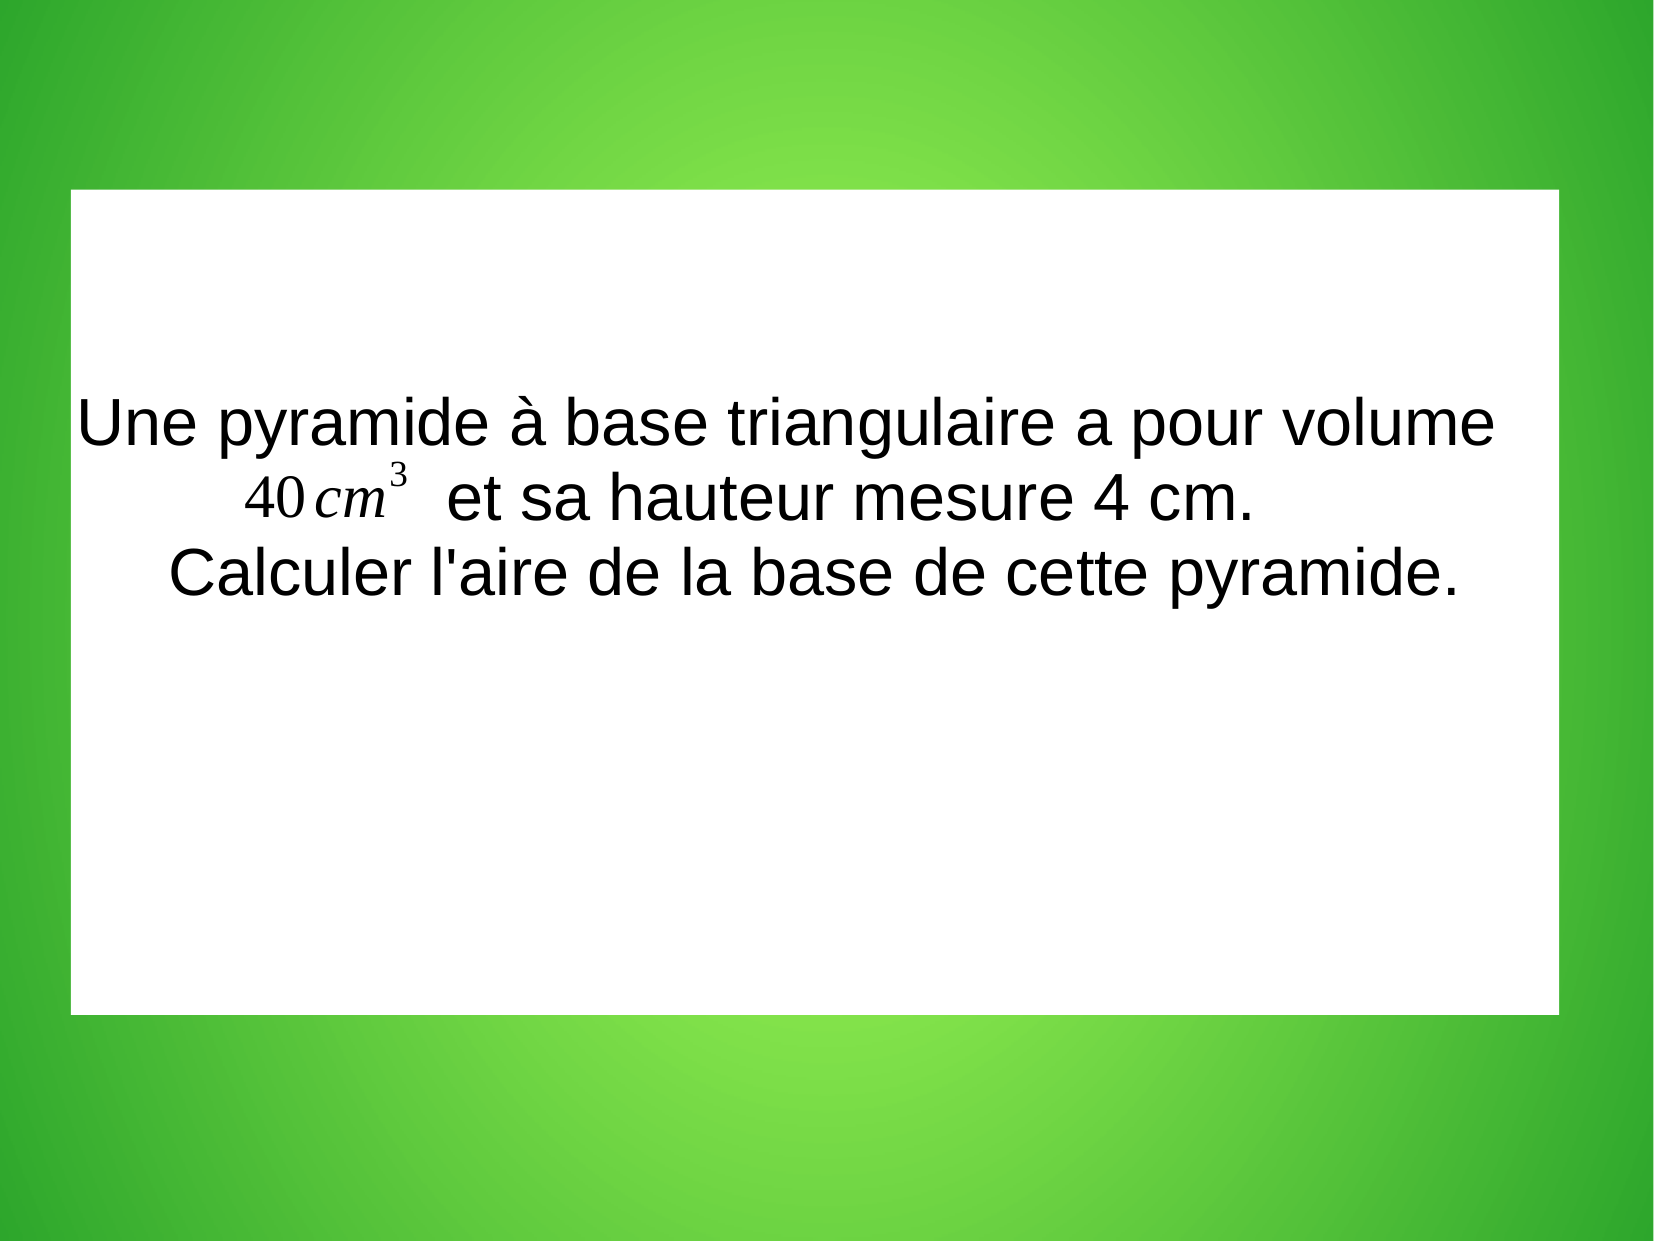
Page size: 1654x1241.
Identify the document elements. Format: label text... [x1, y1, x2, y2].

chart [236, 453, 414, 532]
subtitle Une pyramide à base triangulaire a pour volume et sa hauteur mesure 4 cm. Calculer l'aire de la base de cette pyramide. [70, 189, 1560, 1015]
picture [0, 0, 1654, 1241]
